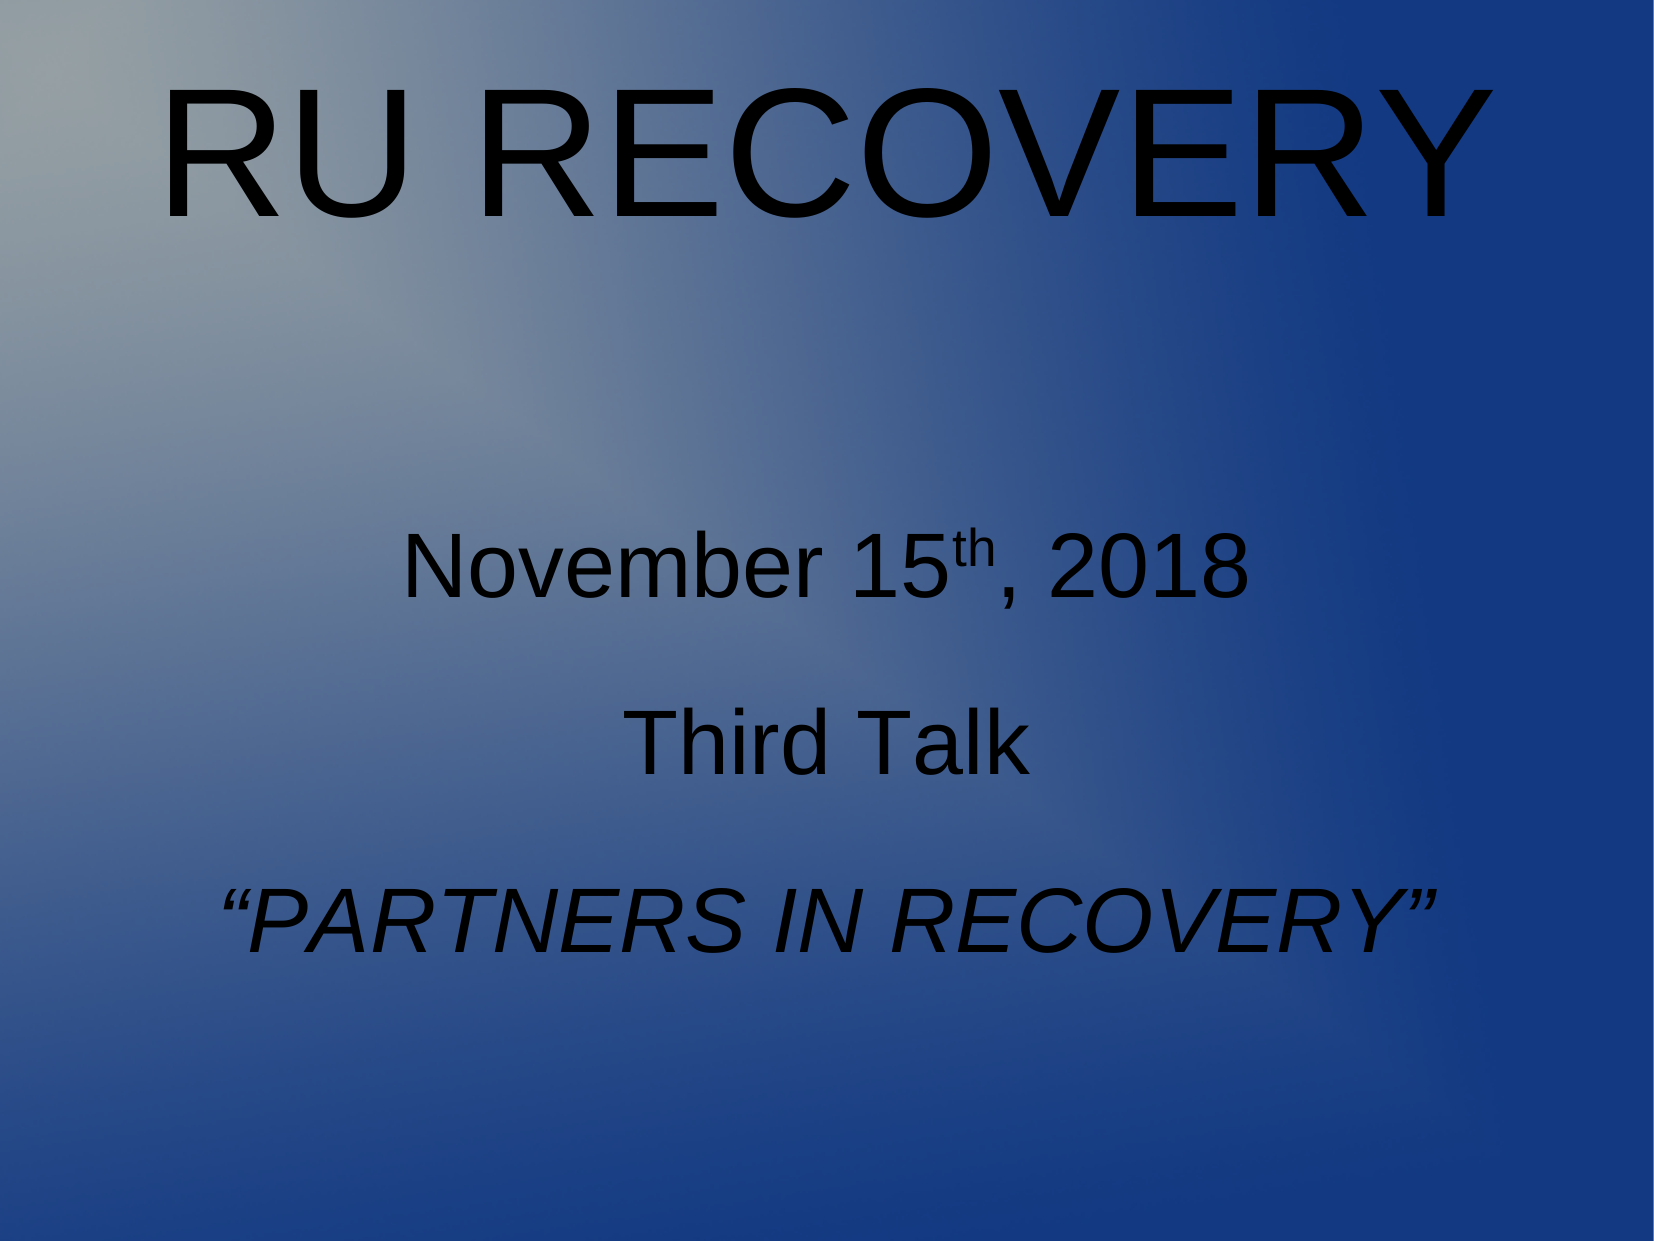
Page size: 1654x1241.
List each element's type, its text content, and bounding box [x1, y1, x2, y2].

picture [0, 0, 1654, 1241]
title RU RECOVERY [82, 49, 1571, 257]
subtitle November 15th, 2018 Third Talk “PARTNERS IN RECOVERY” [82, 290, 1571, 1109]
